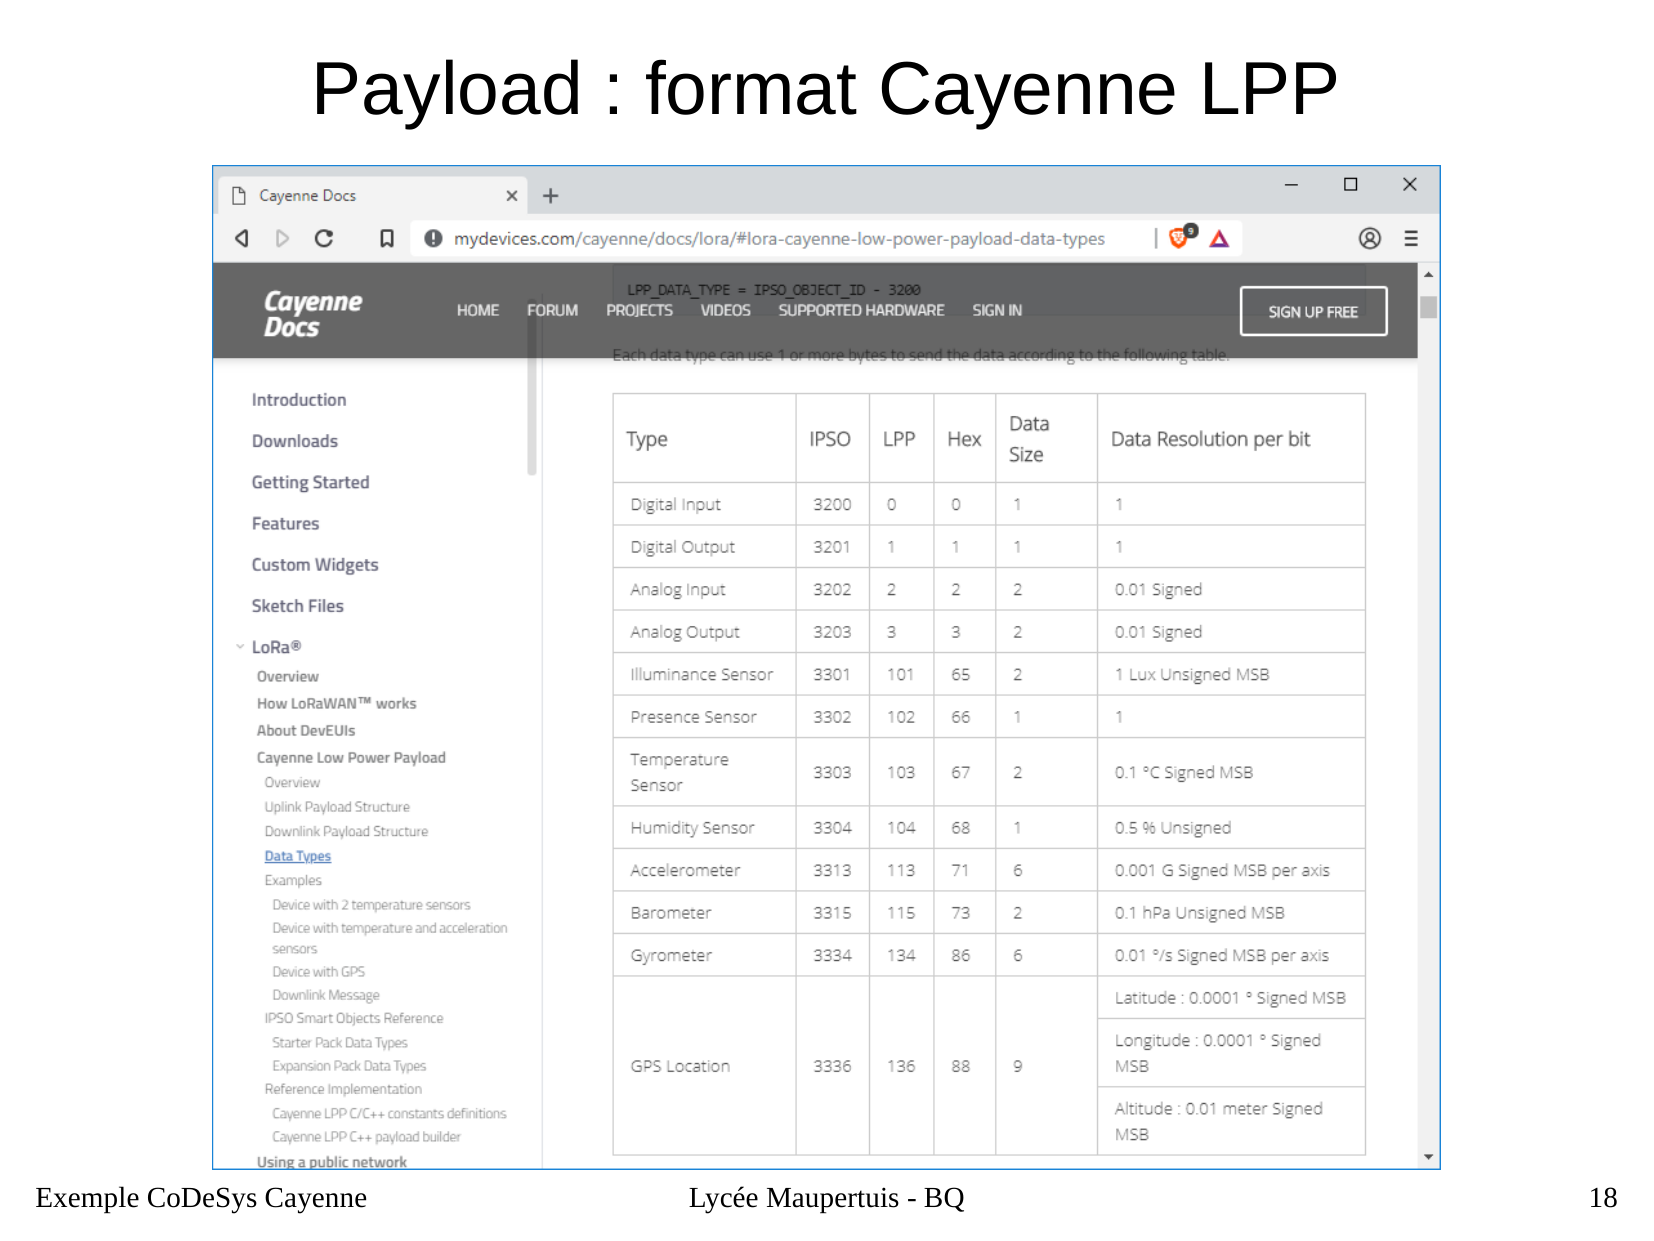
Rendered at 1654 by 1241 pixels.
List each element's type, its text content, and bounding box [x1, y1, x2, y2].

picture [212, 165, 1441, 1170]
title Payload : format Cayenne LPP [35, 35, 1619, 142]
